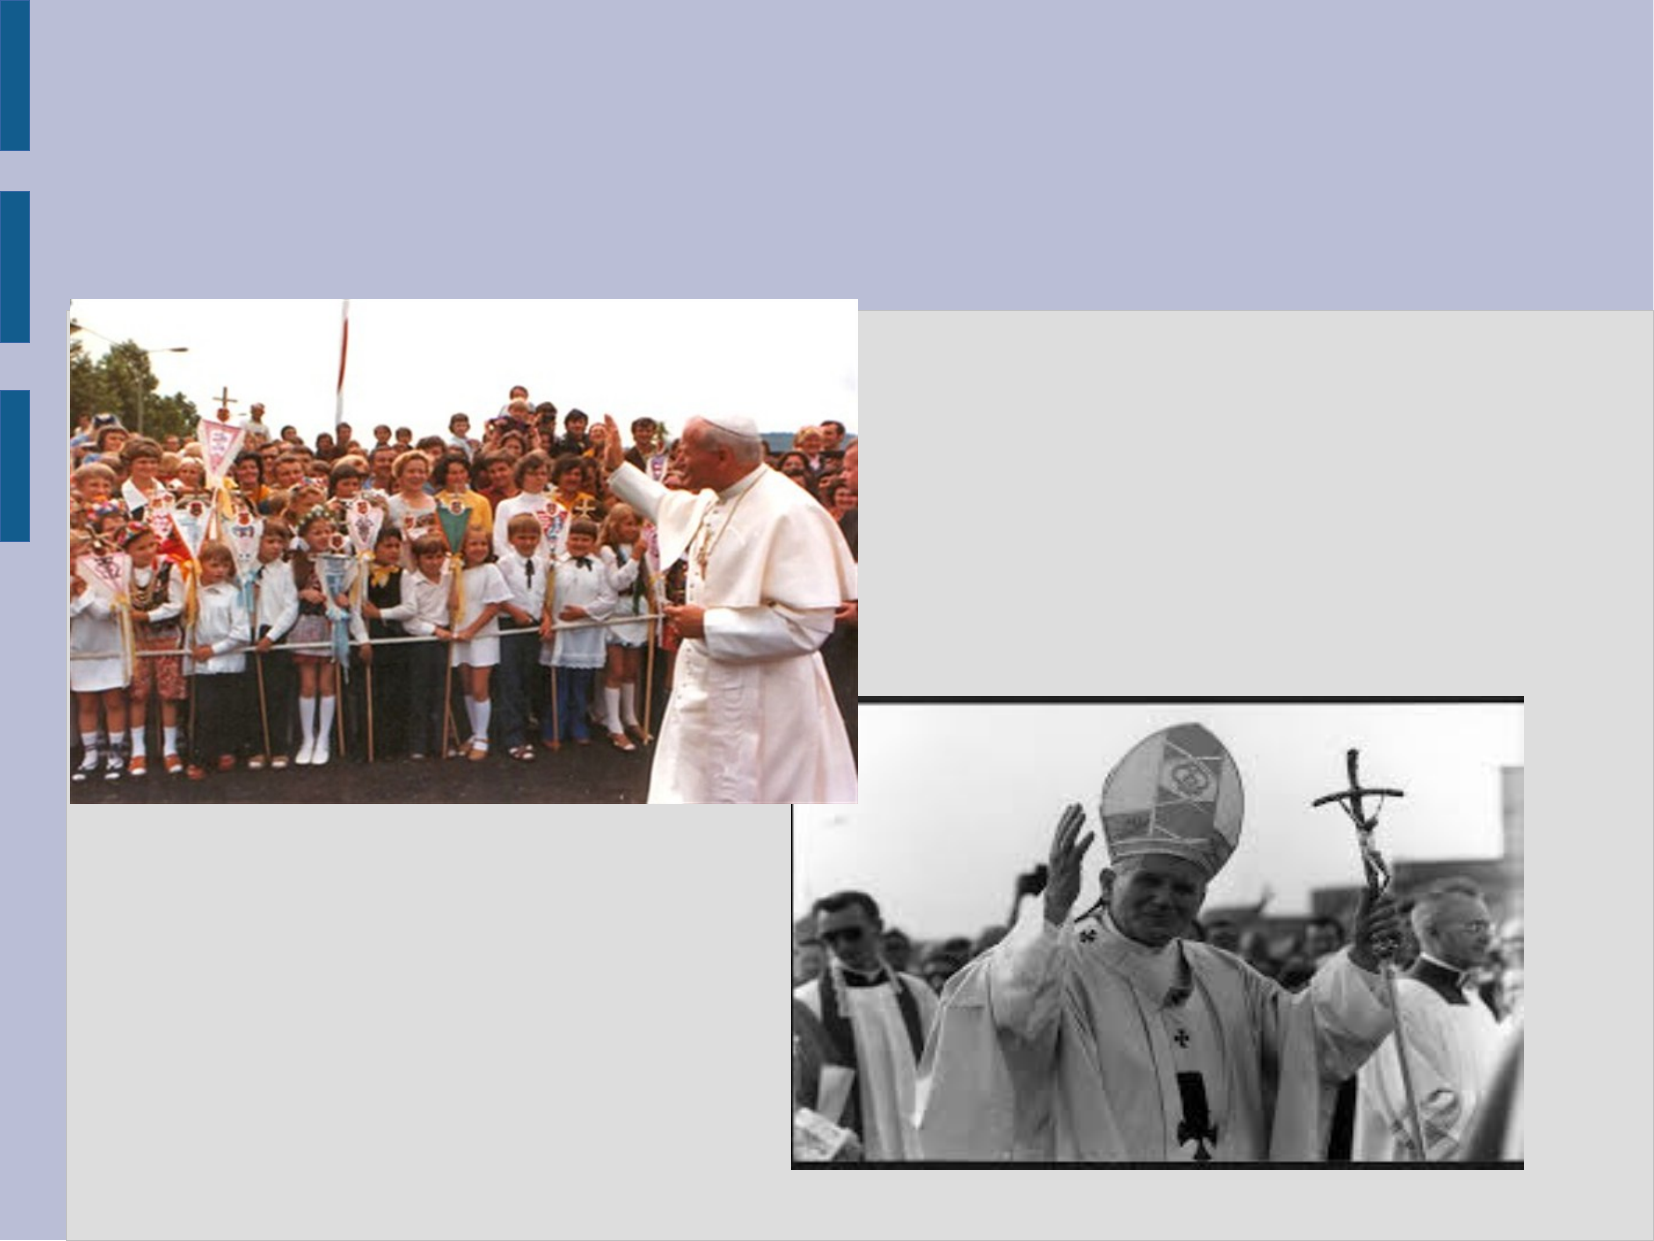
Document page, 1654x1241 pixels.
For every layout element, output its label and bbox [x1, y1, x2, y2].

picture [70, 299, 1524, 1170]
